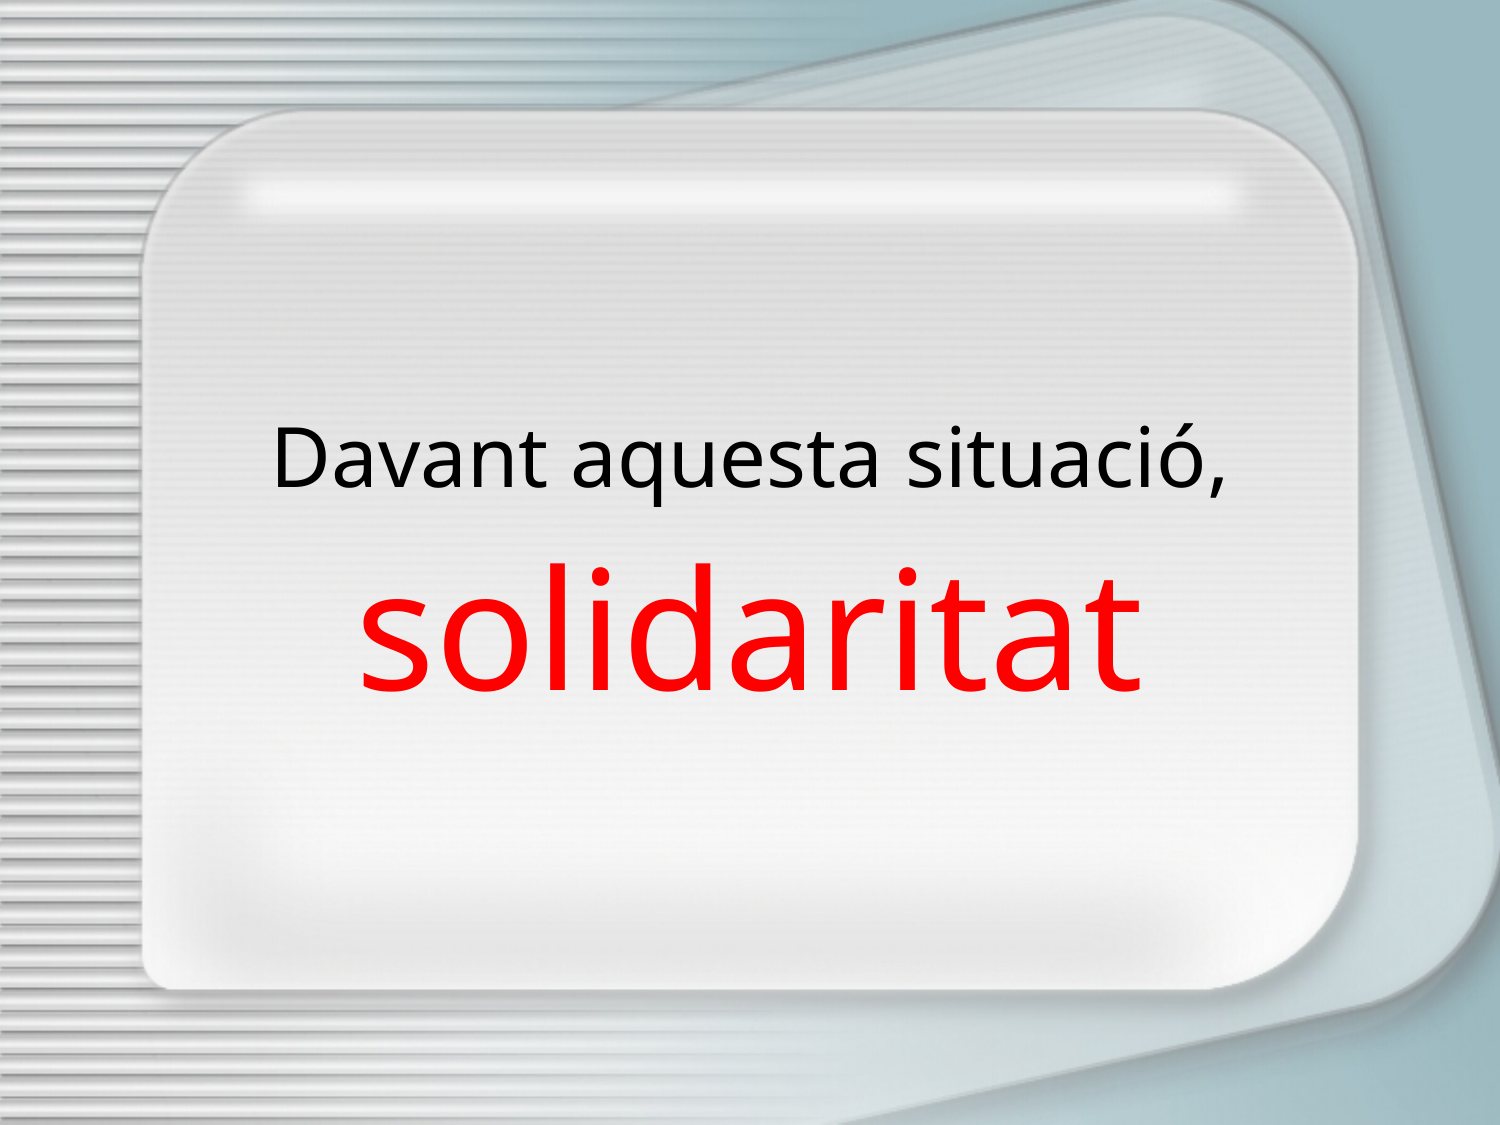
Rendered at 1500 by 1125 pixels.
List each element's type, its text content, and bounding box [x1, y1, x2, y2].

title Davant aquesta situació, solidaritat [112, 411, 1388, 727]
picture [0, 0, 1500, 1125]
